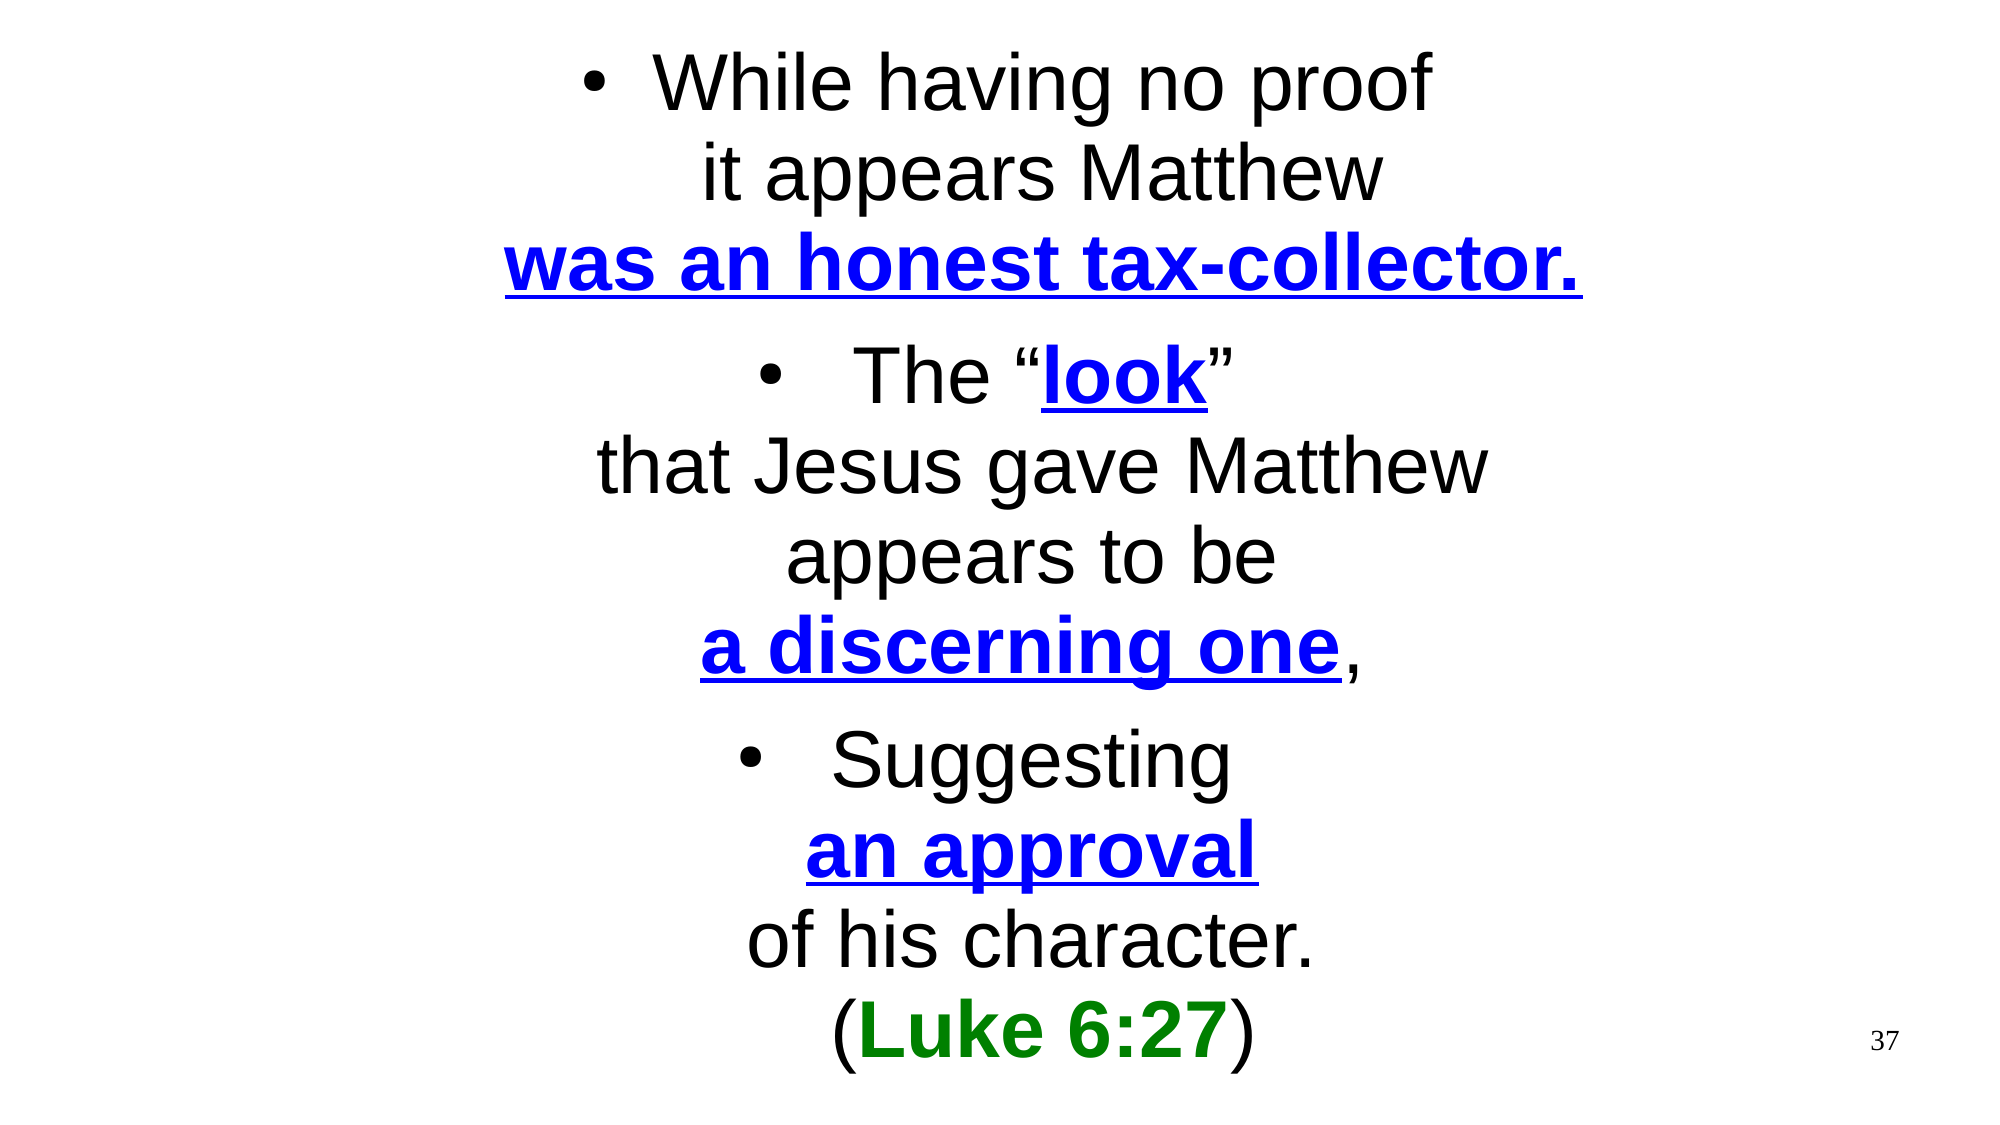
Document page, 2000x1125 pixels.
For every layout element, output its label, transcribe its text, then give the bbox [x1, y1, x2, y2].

list While having no proof it appears Matthew was an honest tax-collector. The “look” that Jesus gave Matthew appears to be a discerning one, Suggesting an approval of his character. (Luke 6:27) [37, 37, 1988, 1088]
